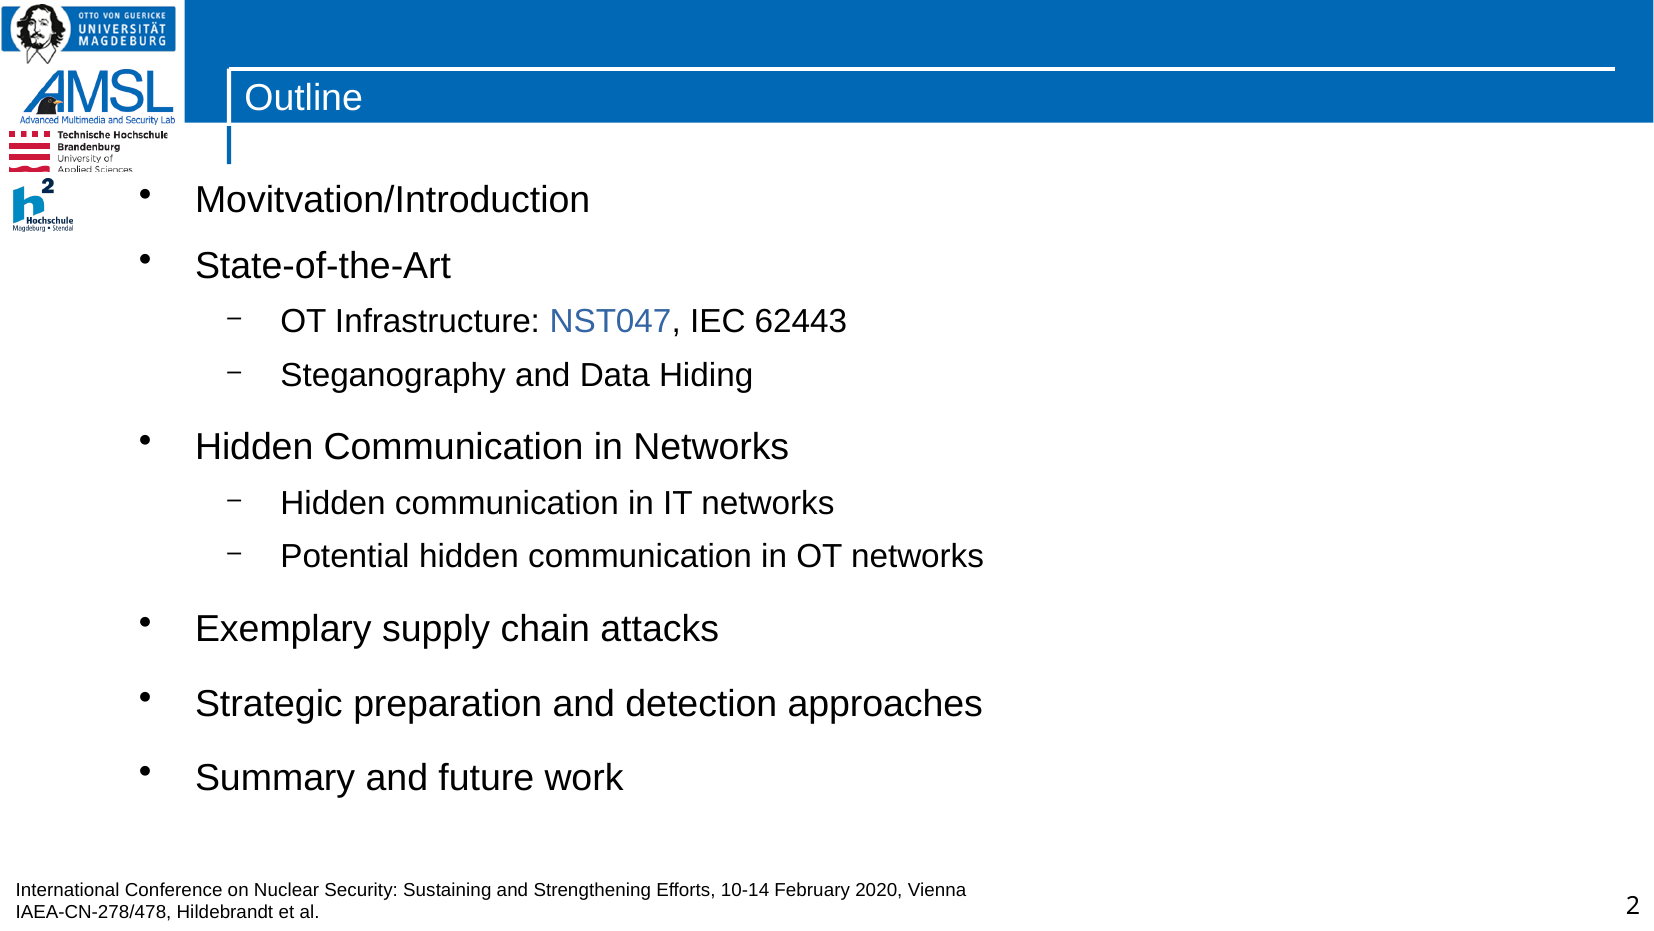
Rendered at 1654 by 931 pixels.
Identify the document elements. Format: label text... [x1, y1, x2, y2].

list Movitvation/Introduction State-of-the-Art OT Infrastructure: NST047, IEC 62443 Steganography and Data Hiding Hidden Communication in Networks Hidden communication in IT networks Potential hidden communication in OT networks Exemplary supply chain attacks Strategic preparation and detection approaches Summary and future work [123, 172, 1606, 871]
title Outline [229, 65, 1351, 172]
picture [0, 0, 176, 64]
picture [13, 178, 73, 232]
picture [18, 68, 176, 127]
